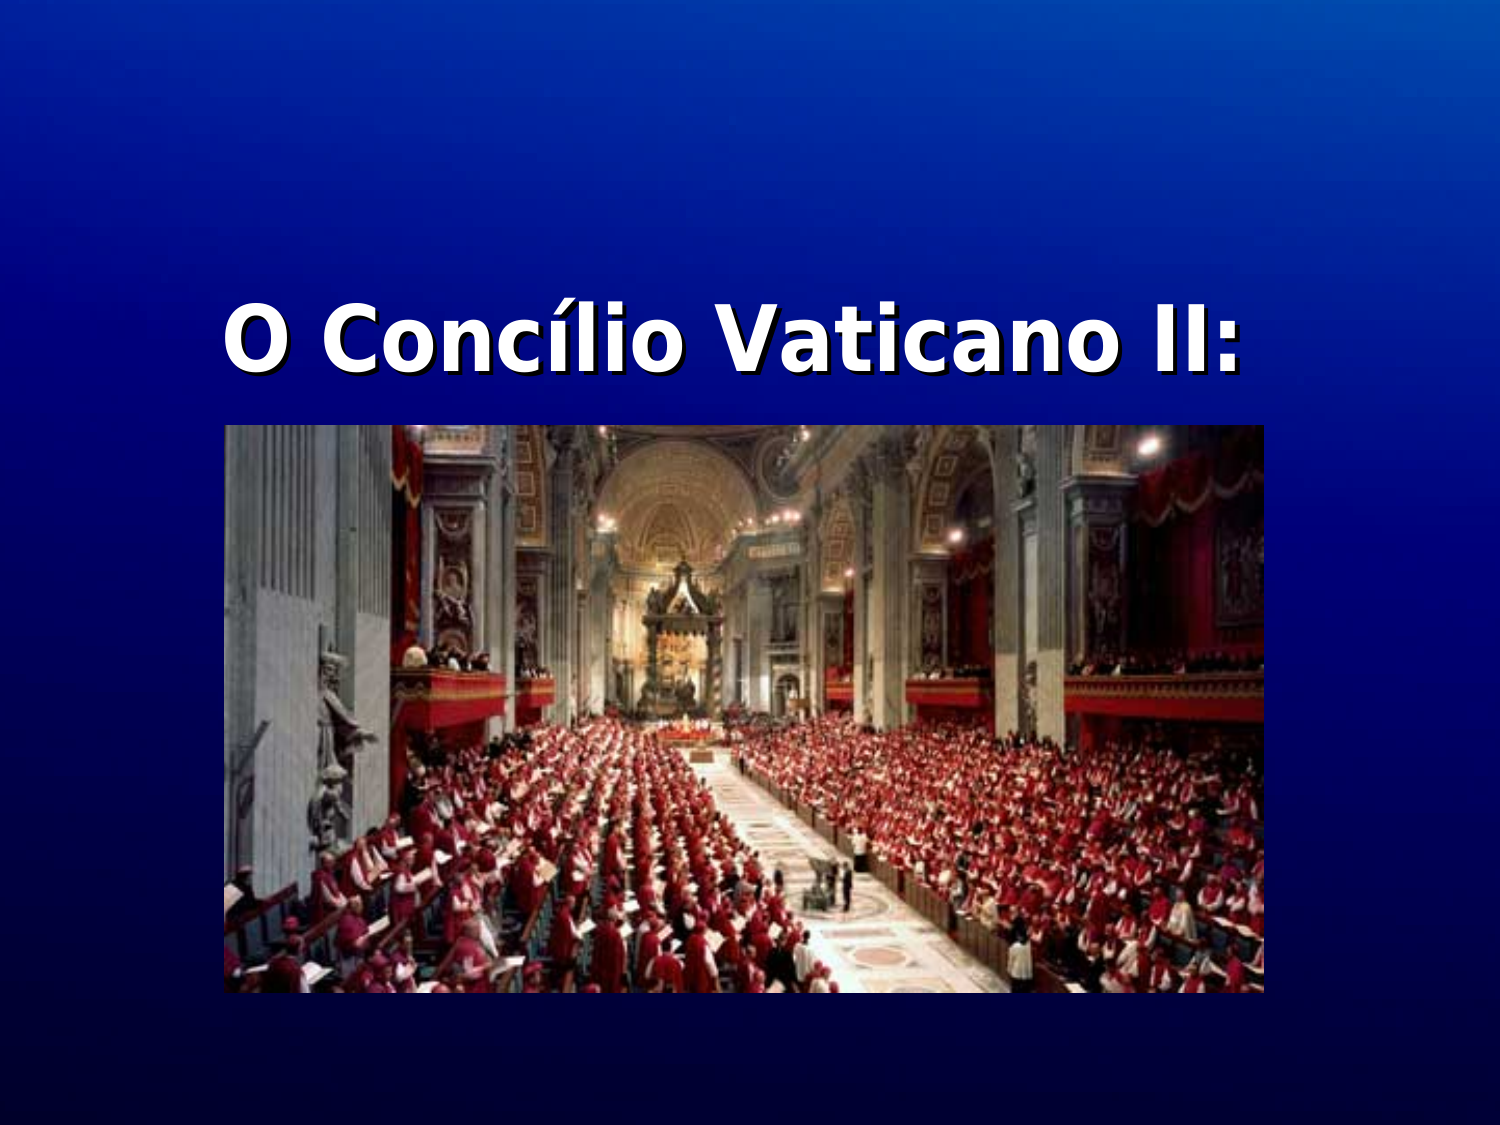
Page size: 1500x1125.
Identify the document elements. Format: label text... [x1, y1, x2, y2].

picture [0, 0, 1500, 1125]
text_box O Concílio Vaticano II: [92, 165, 1453, 1040]
